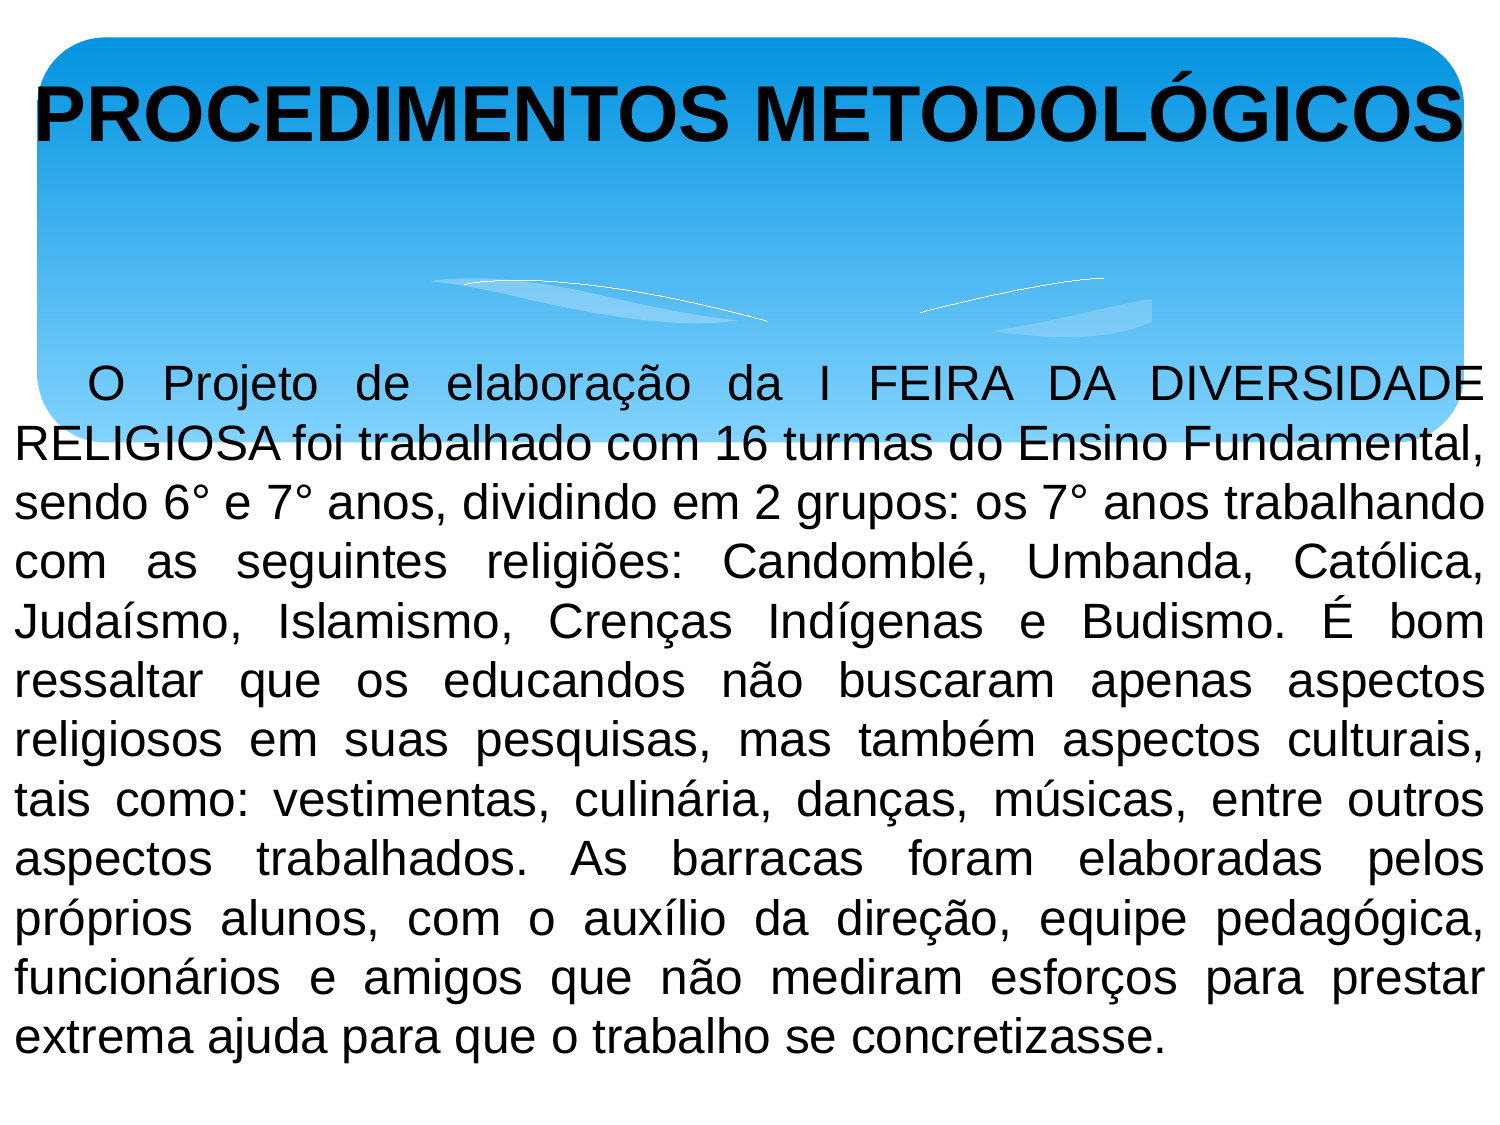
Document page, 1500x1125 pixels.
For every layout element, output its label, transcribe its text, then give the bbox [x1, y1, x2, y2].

title PROCEDIMENTOS METODOLÓGICOS [0, 54, 1500, 261]
list O Projeto de elaboração da I FEIRA DA DIVERSIDADE RELIGIOSA foi trabalhado com 16 turmas do Ensino Fundamental, sendo 6° e 7° anos, dividindo em 2 grupos: os 7° anos trabalhando com as seguintes religiões: Candomblé, Umbanda, Católica, Judaísmo, Islamismo, Crenças Indígenas e Budismo. É bom ressaltar que os educandos não buscaram apenas aspectos religiosos em suas pesquisas, mas também aspectos culturais, tais como: vestimentas, culinária, danças, músicas, entre outros aspectos trabalhados. As barracas foram elaboradas pelos próprios alunos, com o auxílio da direção, equipe pedagógica, funcionários e amigos que não mediram esforços para prestar extrema ajuda para que o trabalho se concretizasse. [0, 261, 1500, 1125]
